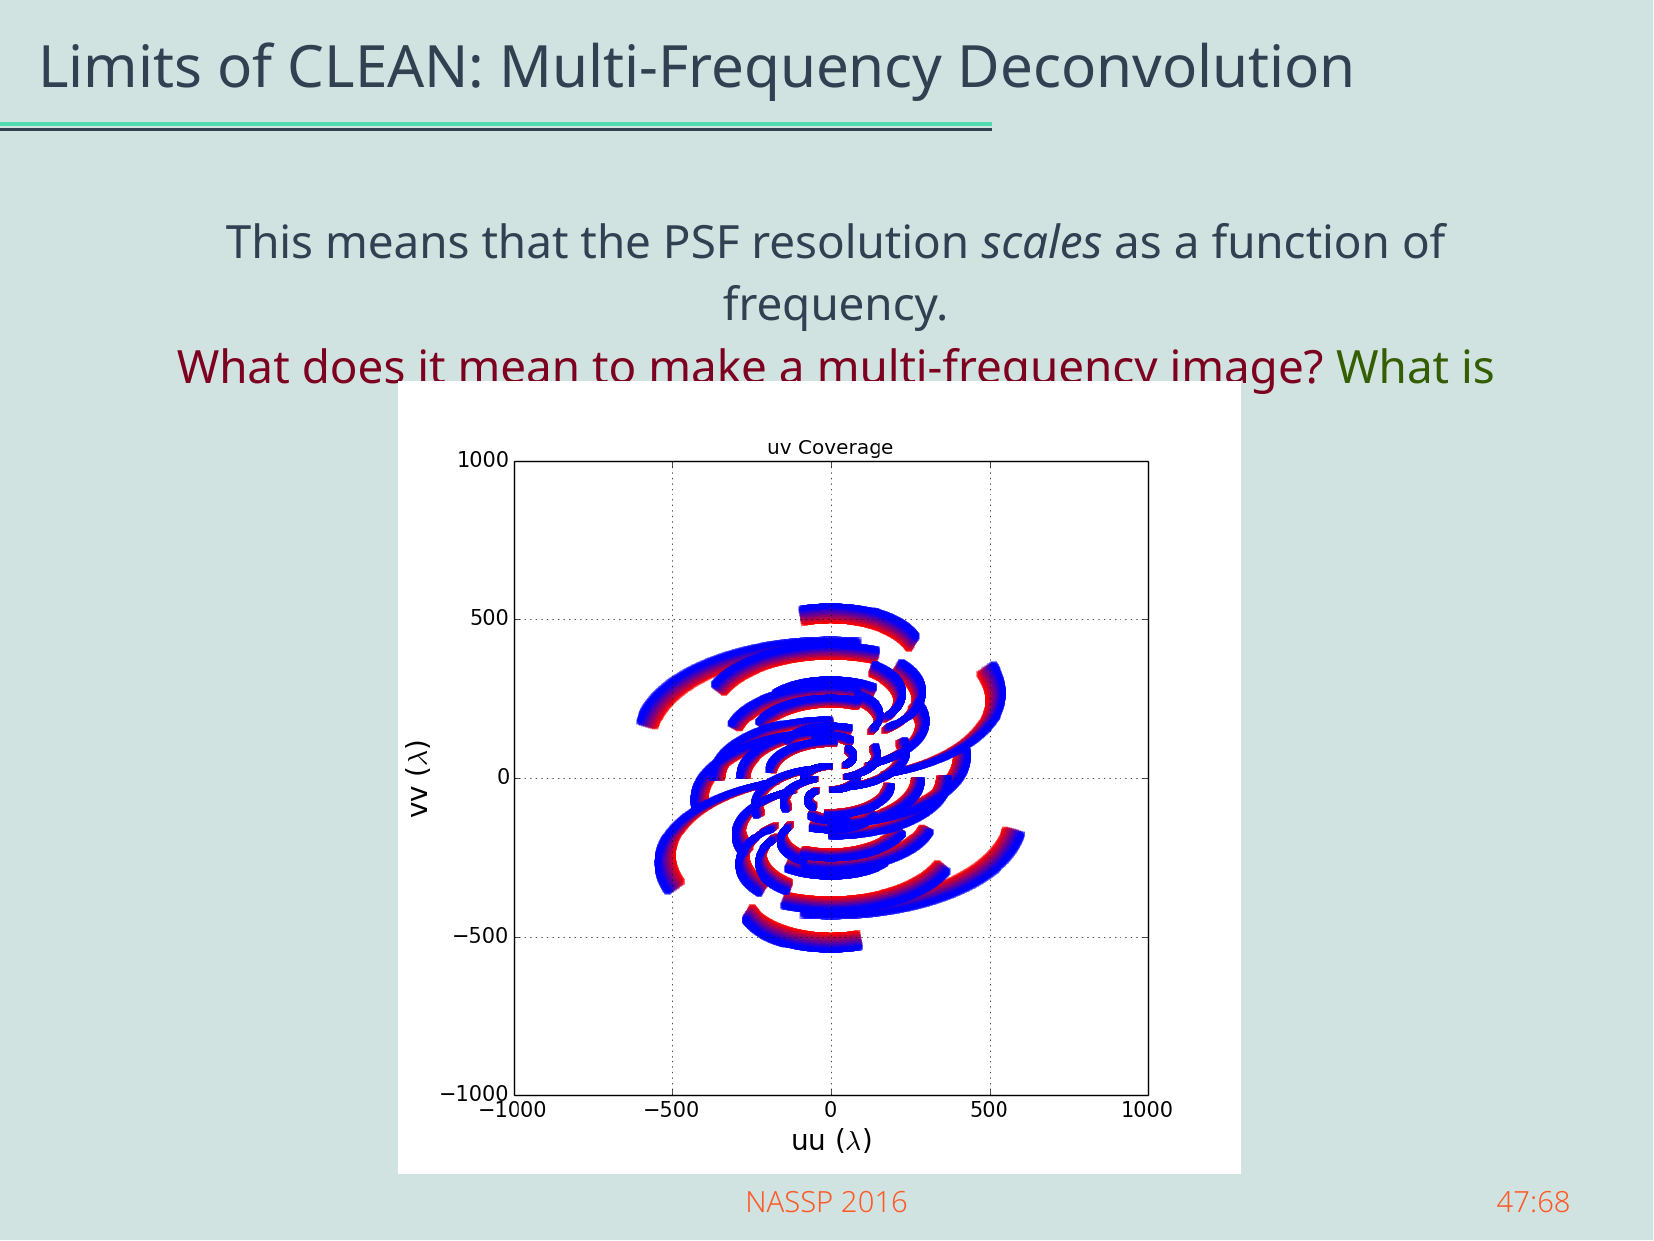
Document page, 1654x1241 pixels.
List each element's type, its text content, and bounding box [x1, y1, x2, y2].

text_box Limits of CLEAN: Multi-Frequency Deconvolution [23, 17, 1441, 103]
picture [398, 381, 1241, 1174]
text_box This means that the PSF resolution scales as a function of frequency. What does it mean to make a multi-frequency image? What is the ideal size PSF if the PSF changes? [148, 201, 1524, 382]
